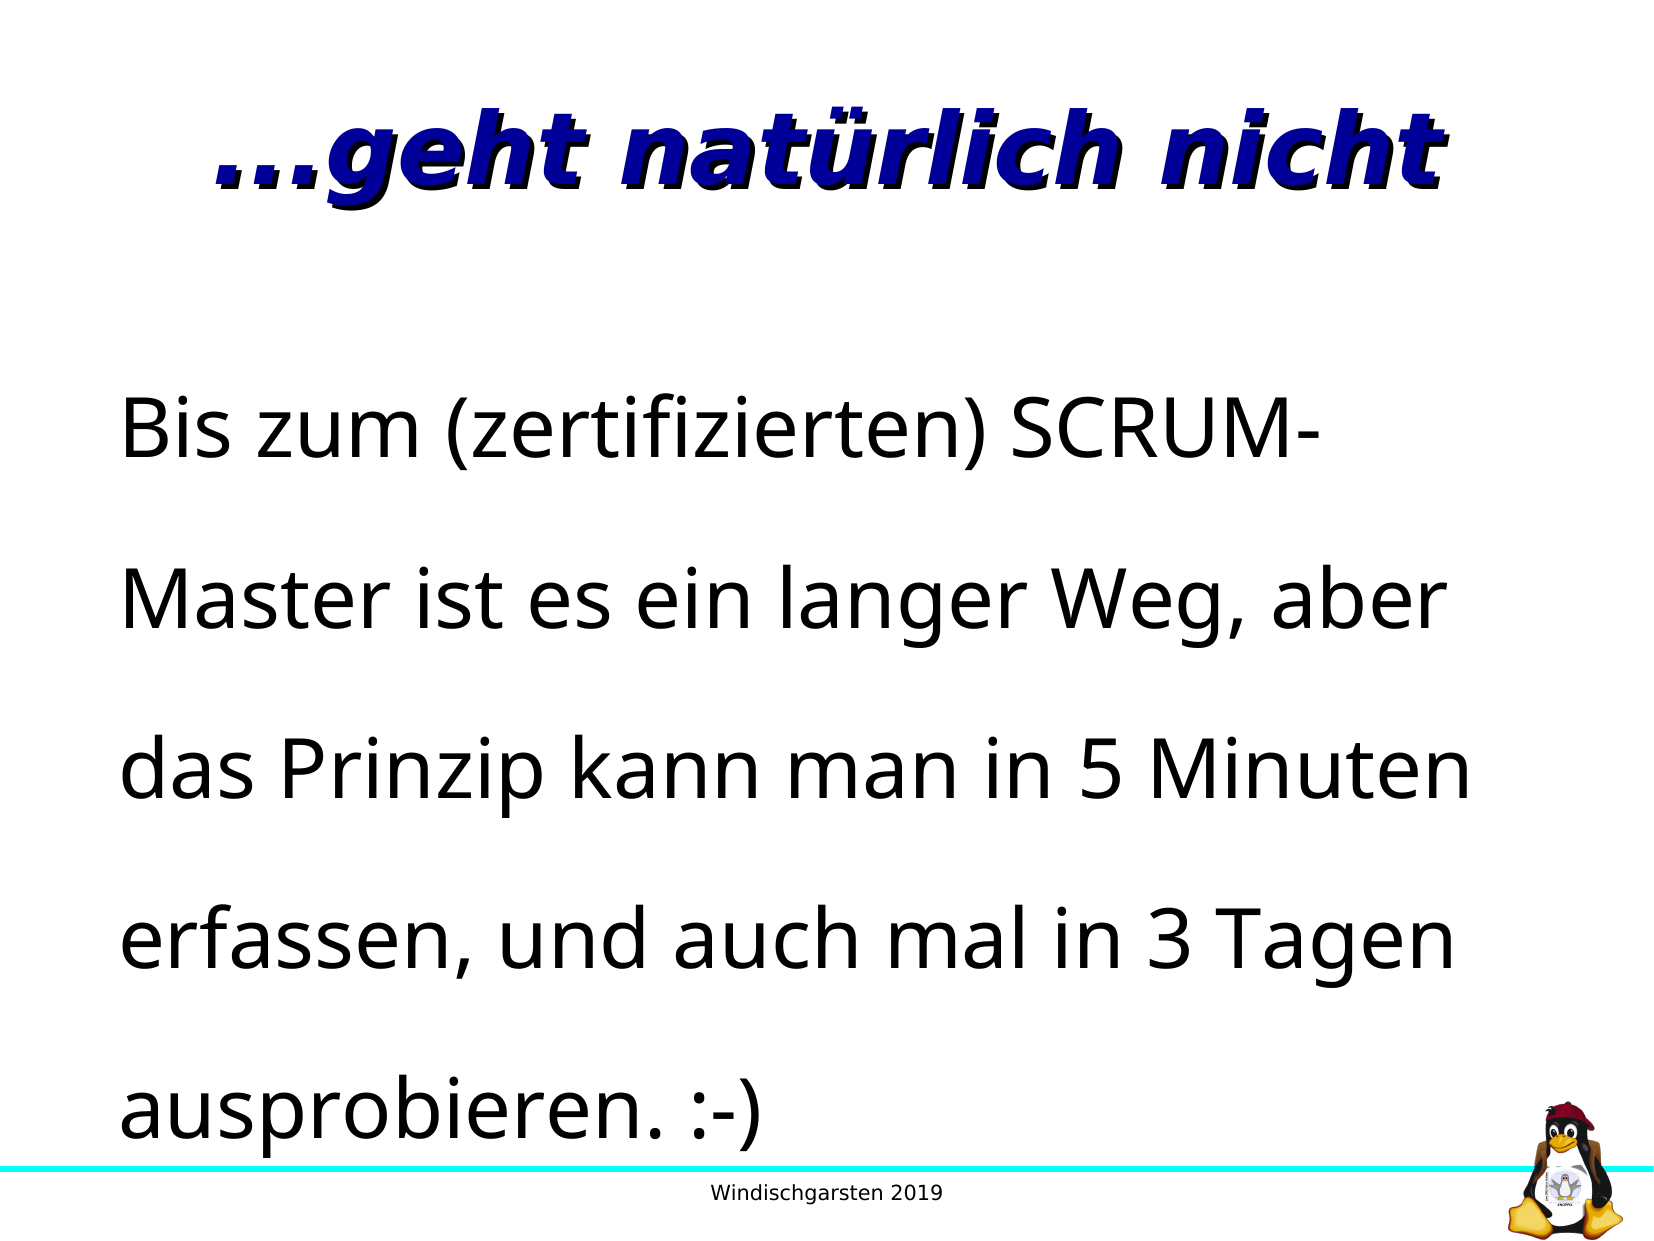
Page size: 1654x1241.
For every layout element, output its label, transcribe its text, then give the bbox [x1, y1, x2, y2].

list Bis zum (zertifizierten) SCRUM-Master ist es ein langer Weg, aber das Prinzip kann man in 5 Minuten erfassen, und auch mal in 3 Tagen ausprobieren. :-) → s.a. Wikipedia [118, 312, 1558, 1126]
title ...geht natürlich nicht [121, 33, 1534, 267]
picture [1505, 1100, 1625, 1241]
